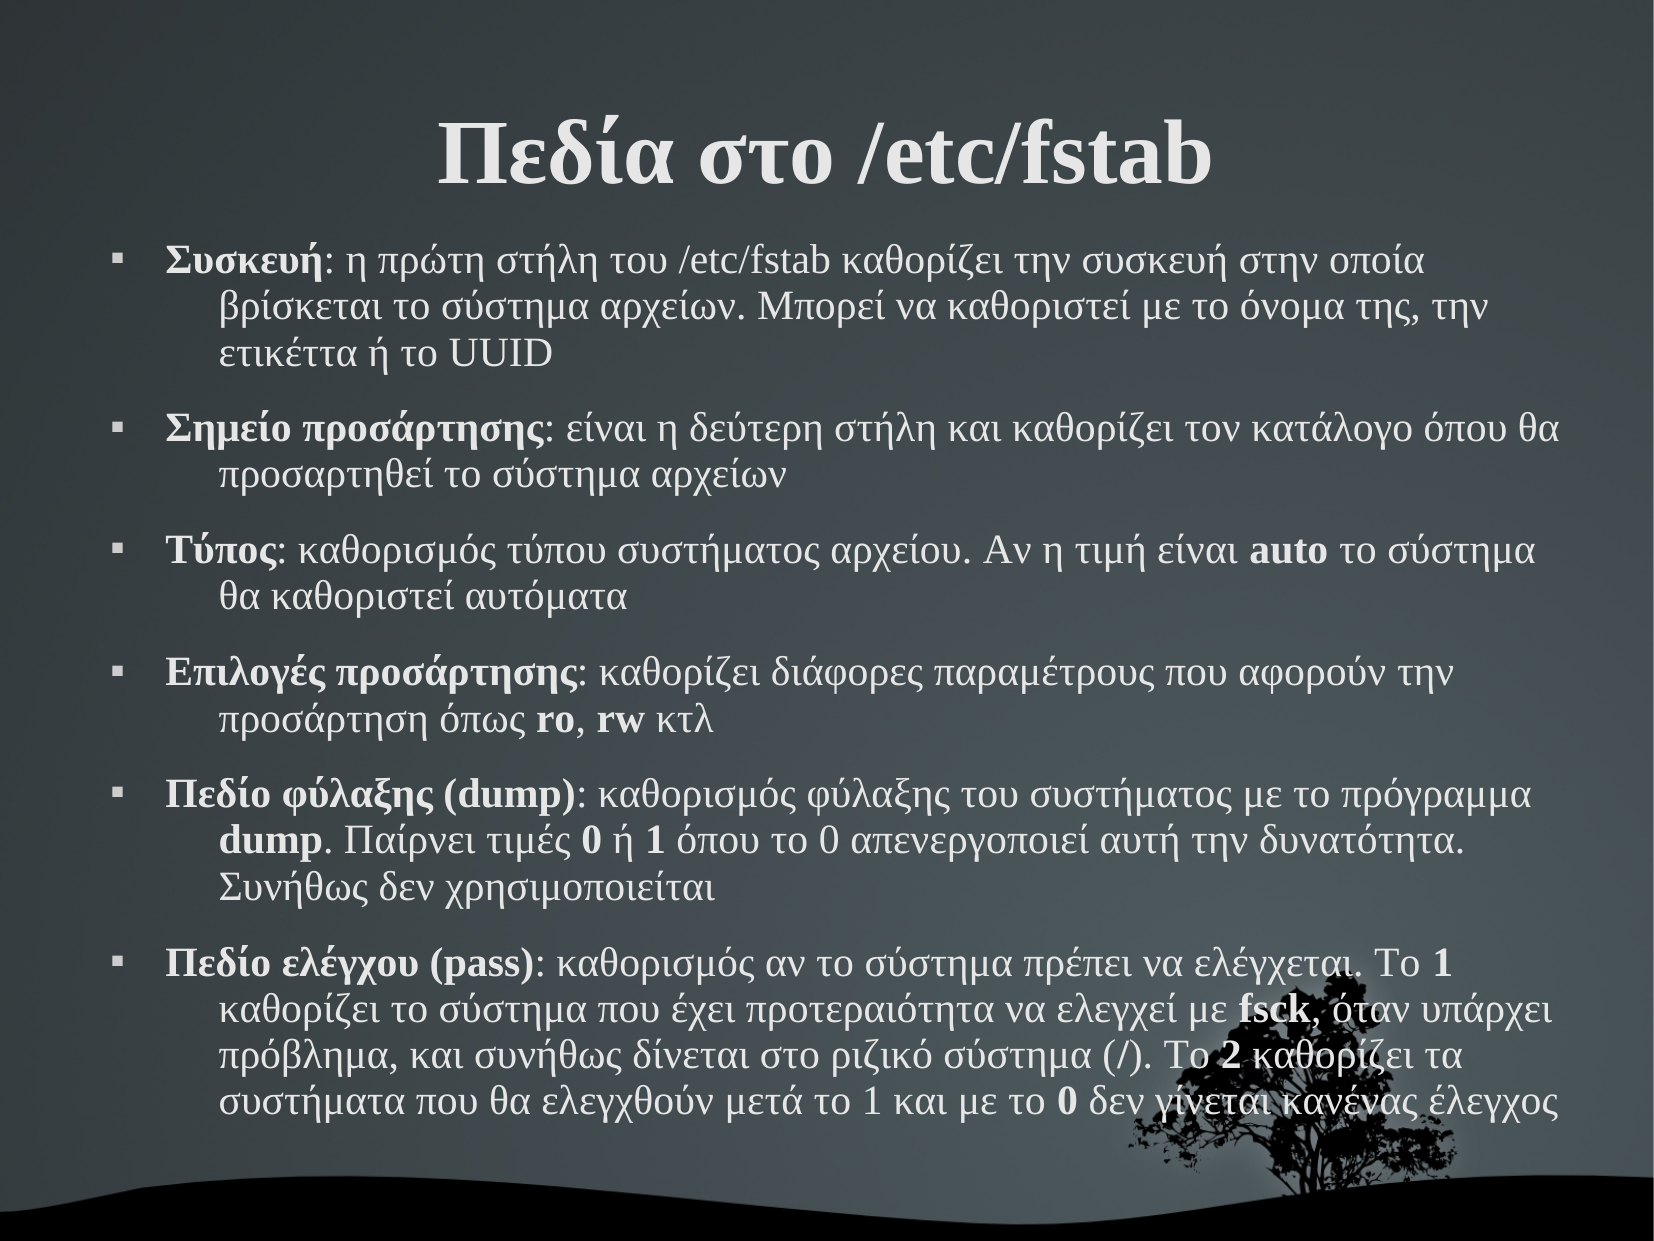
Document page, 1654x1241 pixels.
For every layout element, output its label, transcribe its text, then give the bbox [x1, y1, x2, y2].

title Πεδία στο /etc/fstab [82, 49, 1571, 257]
list Συσκευή: η πρώτη στήλη του /etc/fstab καθορίζει την συσκευή στην οποία βρίσκεται το σύστημα αρχείων. Μπορεί να καθοριστεί με το όνομα της, την ετικέττα ή το UUID Σημείο προσάρτησης: είναι η δεύτερη στήλη και καθορίζει τον κατάλογο όπου θα προσαρτηθεί το σύστημα αρχείων Τύπος: καθορισμός τύπου συστήματος αρχείου. Αν η τιμή είναι auto το σύστημα θα καθοριστεί αυτόματα Επιλογές προσάρτησης: καθορίζει διάφορες παραμέτρους που αφορούν την προσάρτηση όπως ro, rw κτλ Πεδίο φύλαξης (dump): καθορισμός φύλαξης του συστήματος με το πρόγραμμα dump. Παίρνει τιμές 0 ή 1 όπου το 0 απενεργοποιεί αυτή την δυνατότητα. Συνήθως δεν χρησιμοποιείται Πεδίο ελέγχου (pass): καθορισμός αν το σύστημα πρέπει να ελέγχεται. Το 1 καθορίζει το σύστημα που έχει προτεραιότητα να ελεγχεί με fsck, όταν υπάρχει πρόβλημα, και συνήθως δίνεται στο ριζικό σύστημα (/). Το 2 καθορίζει τα συστήματα που θα ελεγχθούν μετά το 1 και με το 0 δεν γίνεται κανένας έλεγχος [76, 236, 1565, 1236]
picture [0, 0, 1654, 1241]
